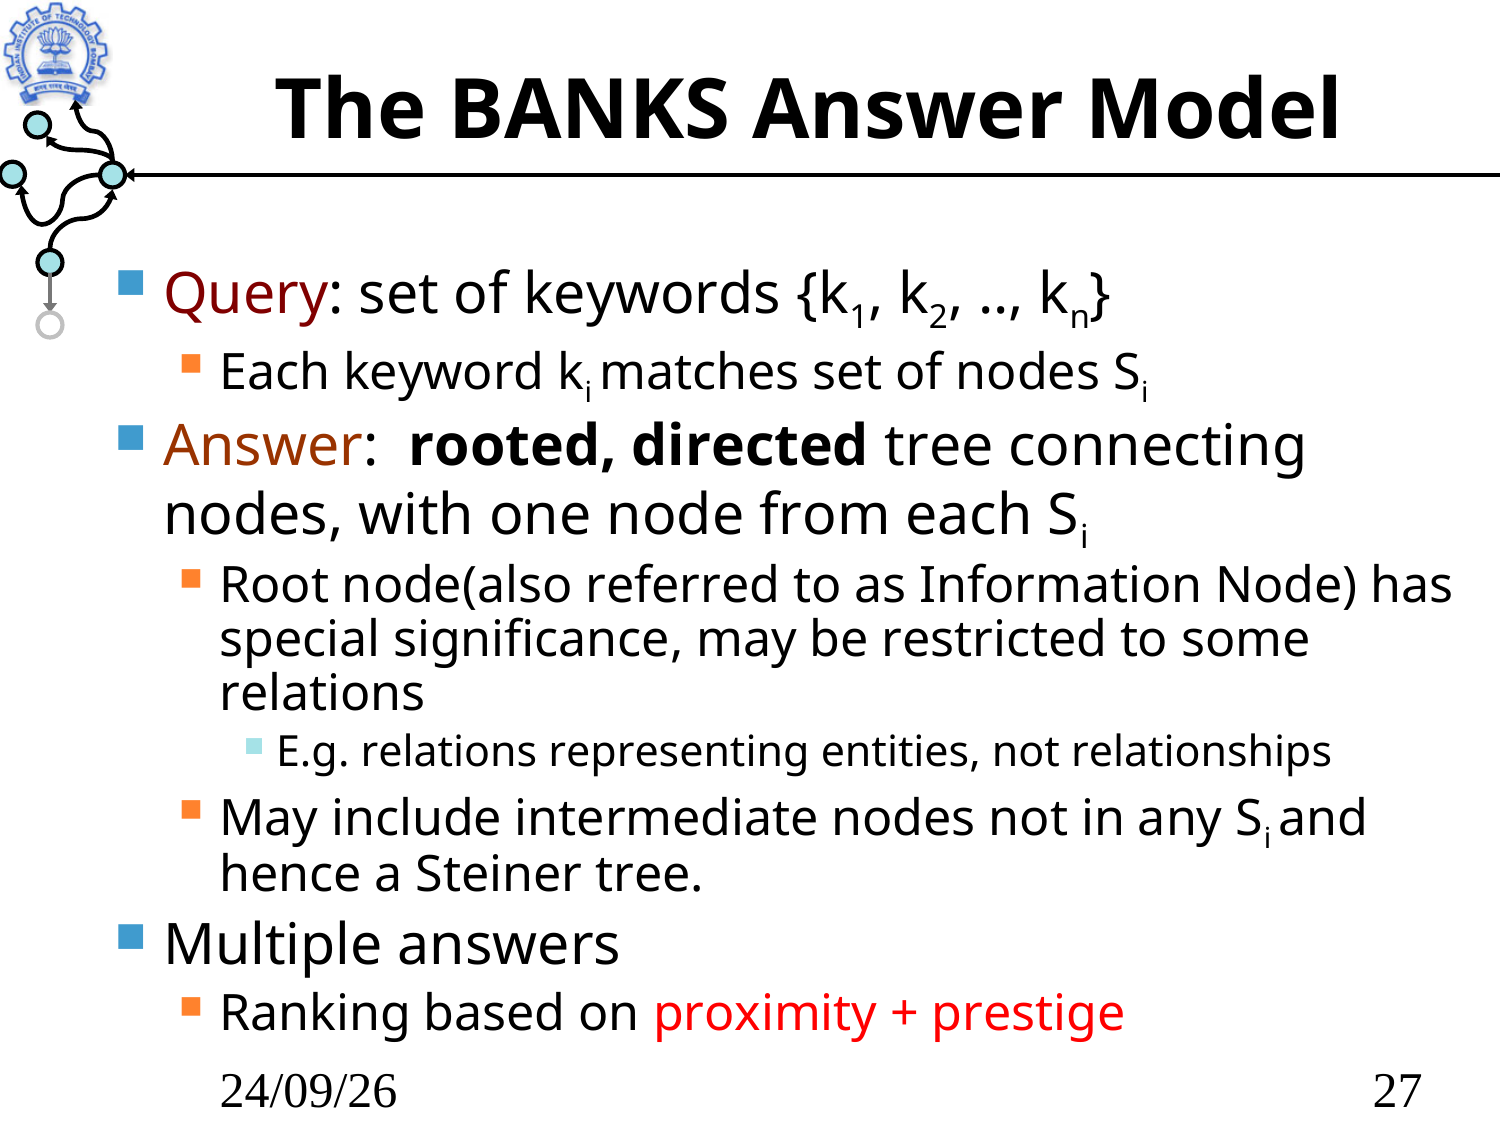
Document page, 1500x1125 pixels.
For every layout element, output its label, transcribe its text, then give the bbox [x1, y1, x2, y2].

picture [0, 0, 113, 106]
title The BANKS Answer Model [167, 24, 1450, 163]
list Query: set of keywords {k1, k2, .., kn} Each keyword ki matches set of nodes Si Answer: rooted, directed tree connecting nodes, with one node from each Si Root node(also referred to as Information Node) has special significance, may be restricted to some relations E.g. relations representing entities, not relationships May include intermediate nodes not in any Si and hence a Steiner tree. Multiple answers Ranking based on proximity + prestige [99, 249, 1476, 1050]
